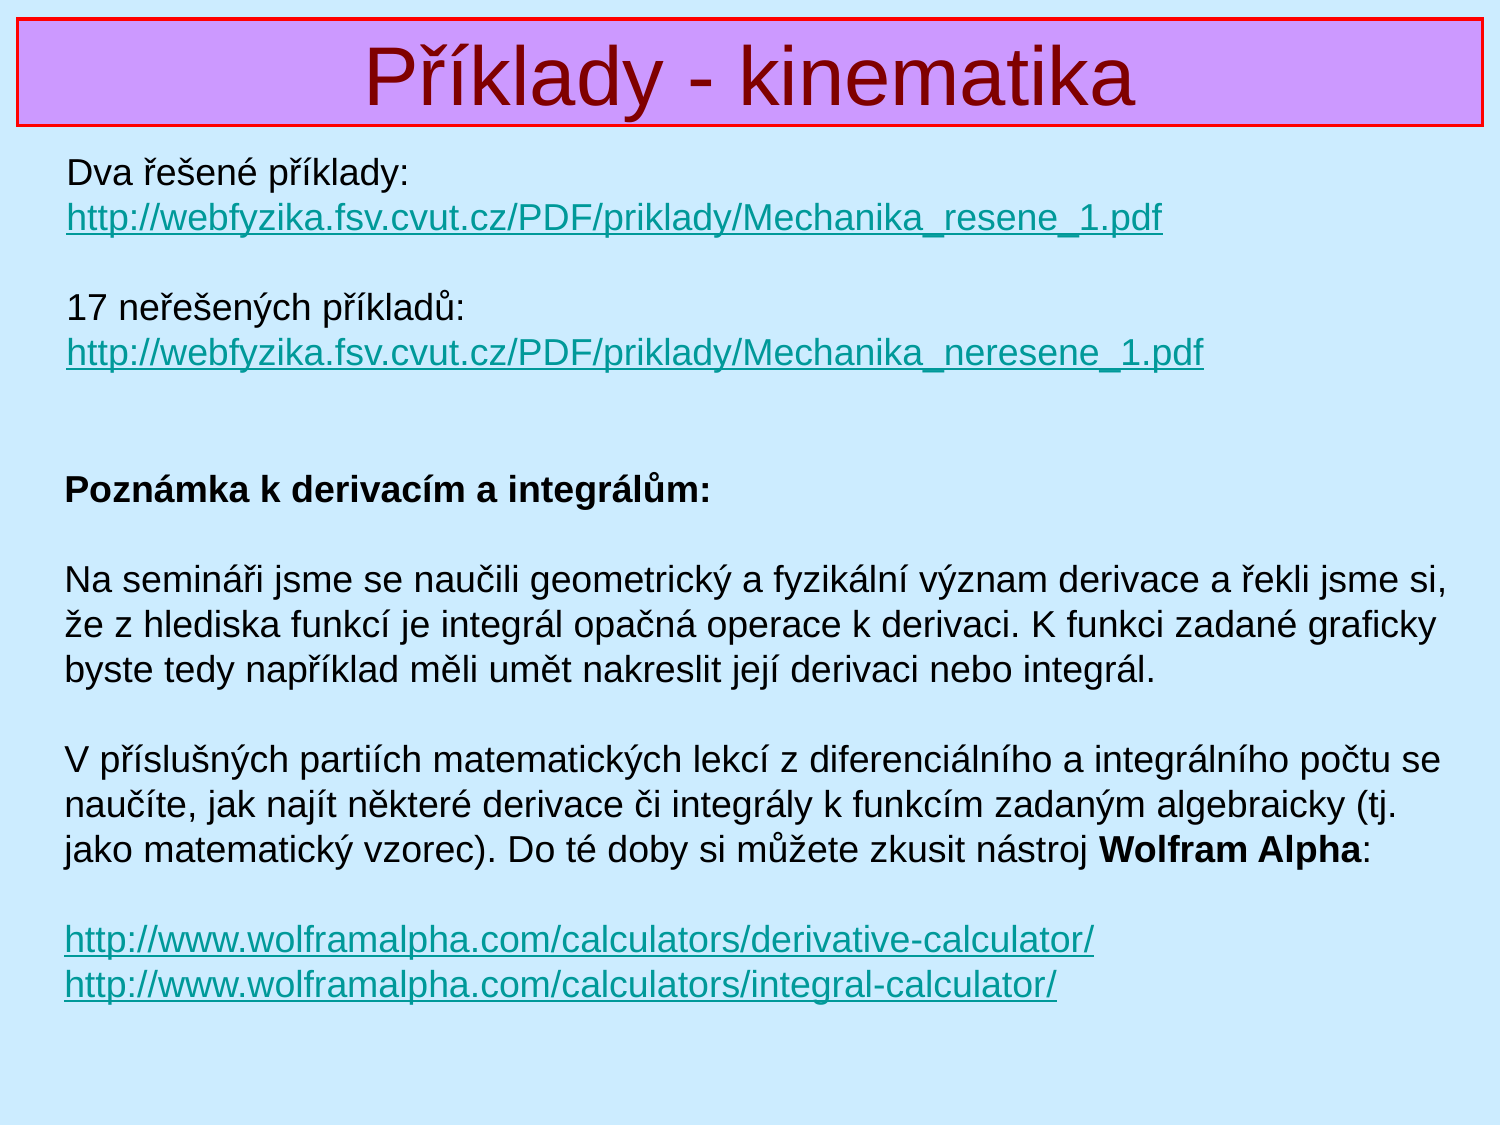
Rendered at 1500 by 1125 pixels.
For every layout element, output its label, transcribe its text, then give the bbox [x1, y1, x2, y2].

text_box Příklady - kinematika [17, 18, 1483, 126]
text_box Poznámka k derivacím a integrálům: Na semináři jsme se naučili geometrický a fyzikální význam derivace a řekli jsme si, že z hlediska funkcí je integrál opačná operace k derivaci. K funkci zadané graficky byste tedy například měli umět nakreslit její derivaci nebo integrál. V příslušných partiích matematických lekcí z diferenciálního a integrálního počtu se naučíte, jak najít některé derivace či integrály k funkcím zadaným algebraicky (tj. jako matematický vzorec). Do té doby si můžete zkusit nástroj Wolfram Alpha: http://www.wolframalpha.com/calculators/derivative-calculator/ http://www.wolframalpha.com/calculators/integral-calculator/ [49, 457, 1479, 791]
text_box Dva řešené příklady: http://webfyzika.fsv.cvut.cz/PDF/priklady/Mechanika_resene_1.pdf 17 neřešených příkladů: http://webfyzika.fsv.cvut.cz/PDF/priklady/Mechanika_neresene_1.pdf [51, 140, 1230, 381]
